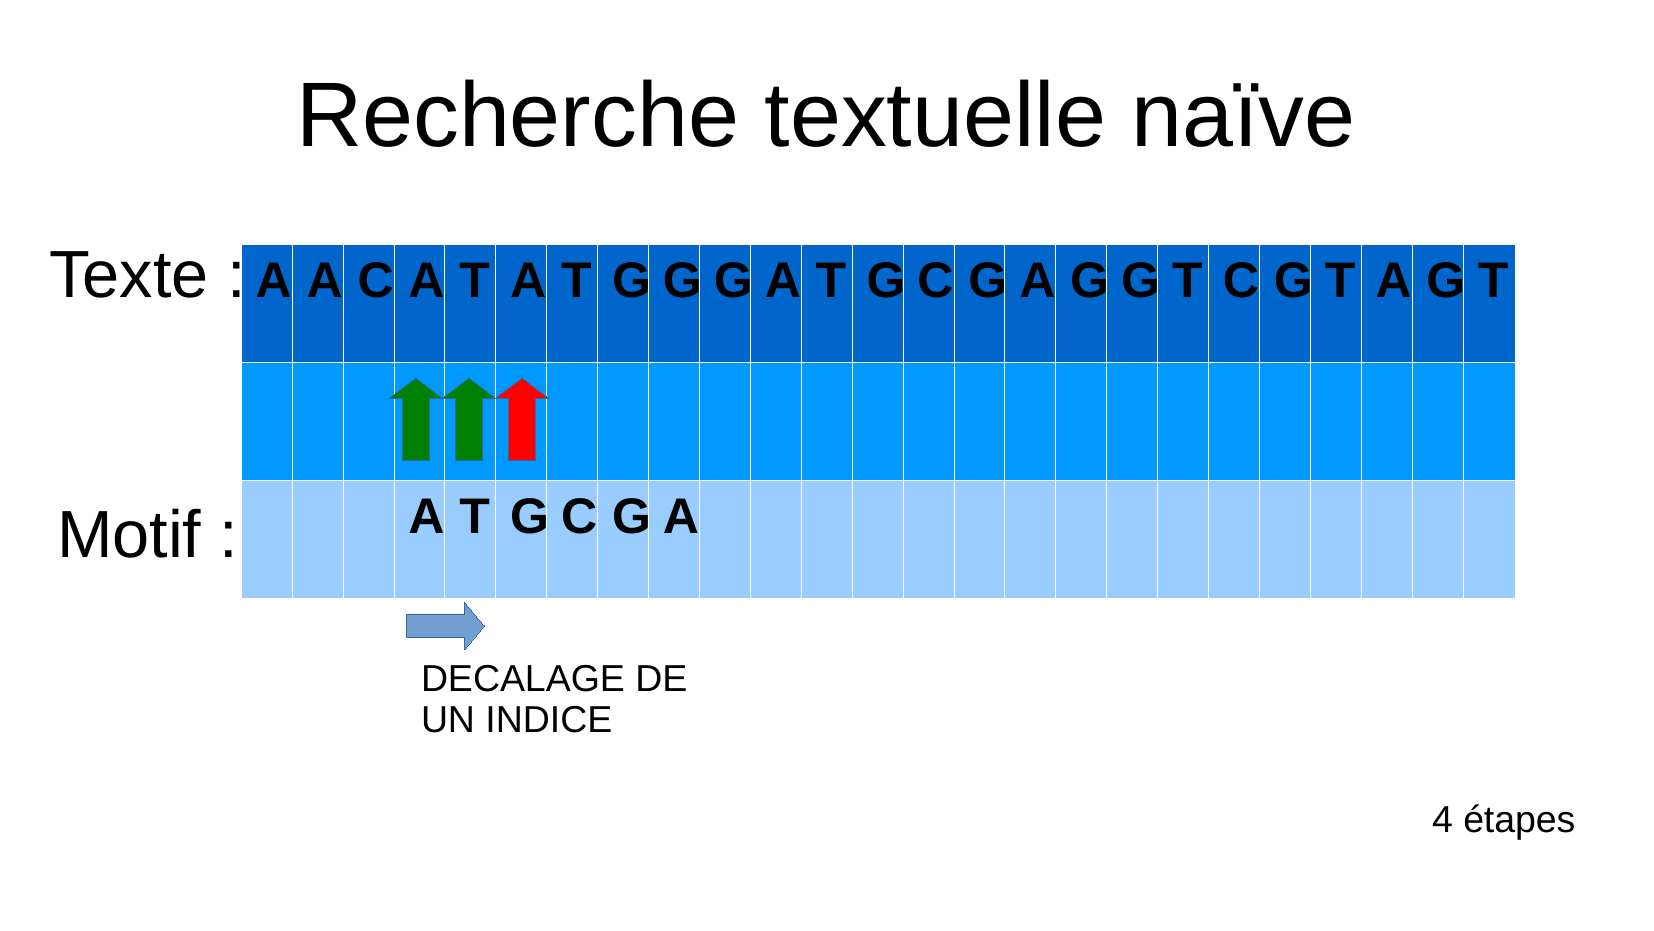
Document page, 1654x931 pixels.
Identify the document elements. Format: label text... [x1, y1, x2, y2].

table_header G [1056, 245, 1106, 362]
table_header C [344, 245, 394, 362]
table_header C [904, 245, 954, 362]
table_cell [395, 399, 444, 480]
table_cell [1209, 363, 1259, 480]
table_cell [904, 363, 954, 480]
table_cell [802, 363, 852, 480]
subtitle Texte : [35, 217, 260, 331]
table_header G [598, 245, 648, 362]
table_cell [344, 481, 394, 598]
text_box 4 étapes [1417, 791, 1630, 851]
table_cell [344, 363, 394, 480]
table_cell [1413, 363, 1463, 480]
table_cell [802, 481, 852, 598]
table_cell [1158, 363, 1208, 480]
table_header T [1311, 245, 1361, 362]
table_header A [1005, 245, 1055, 362]
table_header T [802, 245, 852, 362]
table_cell [293, 481, 343, 598]
text_box Motif : [35, 477, 241, 591]
table_cell [242, 481, 292, 598]
table_header C [1209, 245, 1259, 362]
table_cell G [496, 481, 546, 598]
table_cell [1260, 363, 1310, 480]
table_header A [496, 245, 546, 362]
table_cell [1413, 481, 1463, 598]
table_cell [242, 363, 292, 480]
table_header T [445, 245, 495, 362]
table_header G [700, 245, 750, 362]
table_header T [547, 245, 597, 362]
table_header A [395, 245, 444, 362]
table_cell [395, 363, 444, 397]
table_header A [242, 245, 292, 362]
table_cell [751, 363, 801, 480]
table_cell [1005, 363, 1055, 480]
table_header G [649, 245, 699, 362]
text_box [406, 602, 485, 649]
table_cell A [395, 481, 444, 598]
table_header A [751, 245, 801, 362]
table_header A [293, 245, 343, 362]
title Recherche textuelle naïve [82, 37, 1571, 193]
table_cell [1005, 481, 1055, 598]
table_cell [1362, 363, 1412, 480]
table_cell [904, 481, 954, 598]
table_cell [547, 363, 597, 480]
table_cell T [445, 481, 495, 598]
table_header A [1362, 245, 1412, 362]
table_cell [955, 363, 1004, 480]
table_cell [1107, 481, 1157, 598]
table_cell [700, 363, 750, 480]
table_cell [853, 481, 903, 598]
table_header G [1107, 245, 1157, 362]
table_cell [1464, 481, 1515, 598]
table_header G [1413, 245, 1463, 362]
table_cell [751, 481, 801, 598]
table_cell A [649, 481, 699, 598]
table_cell [496, 363, 546, 397]
table_cell [955, 481, 1004, 598]
table_cell [700, 481, 750, 598]
table_cell [1158, 481, 1208, 598]
table_cell C [547, 481, 597, 598]
table_cell [1107, 363, 1157, 480]
table_cell [1260, 481, 1310, 598]
table_cell [1311, 481, 1361, 598]
table_header T [1464, 245, 1515, 362]
table_cell [496, 399, 546, 480]
table_cell [1056, 363, 1106, 480]
table_cell [1209, 481, 1259, 598]
table_header G [853, 245, 903, 362]
table_cell [853, 363, 903, 480]
table_cell [1056, 481, 1106, 598]
table_cell G [598, 481, 648, 598]
table_cell [1311, 363, 1361, 480]
table_cell [649, 363, 699, 480]
table_cell [293, 363, 343, 480]
text_box [388, 377, 550, 461]
table_header G [955, 245, 1004, 362]
text_box DECALAGE DE UN INDICE [406, 649, 715, 749]
table_cell [445, 363, 495, 397]
table_header G [1260, 245, 1310, 362]
table_cell [1362, 481, 1412, 598]
table_cell [1464, 363, 1515, 480]
table_header T [1158, 245, 1208, 362]
table_cell [445, 399, 495, 480]
table_cell [598, 363, 648, 480]
